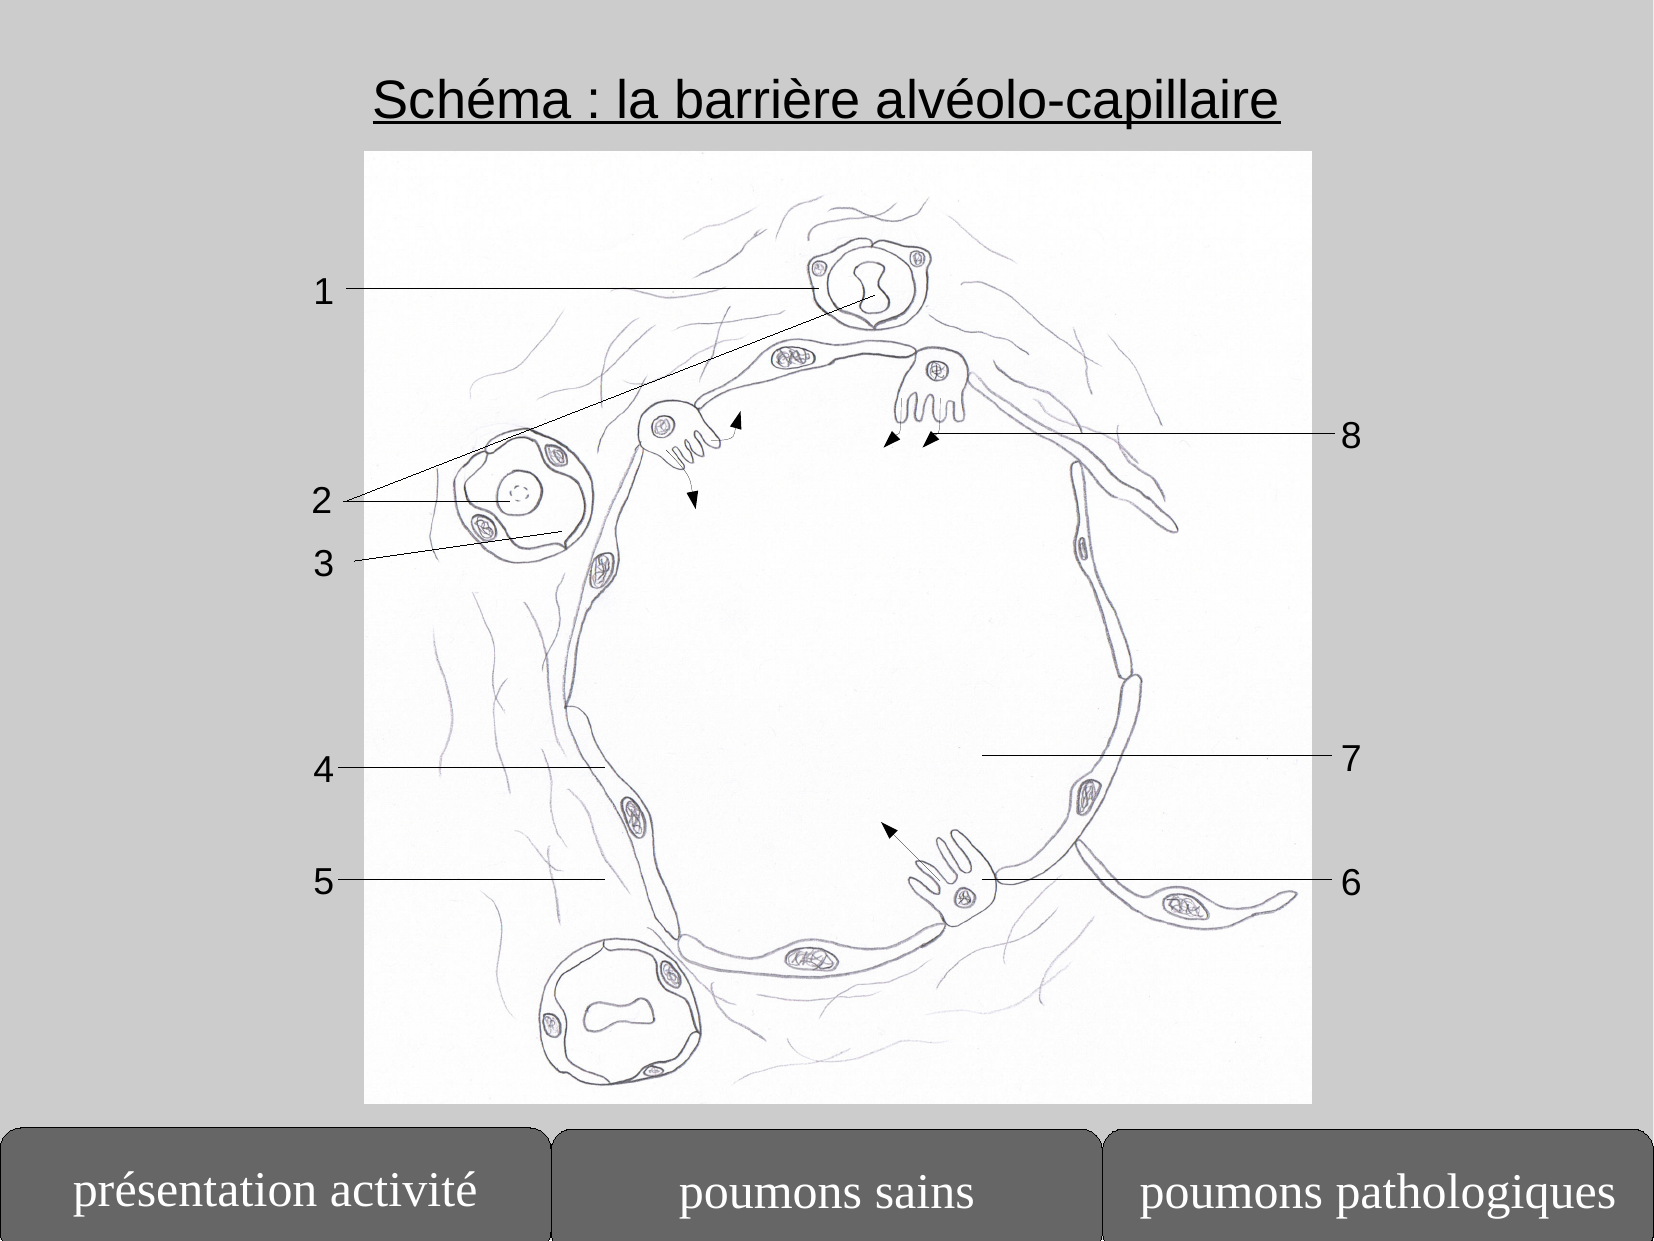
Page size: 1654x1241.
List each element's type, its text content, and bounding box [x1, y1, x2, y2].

text_box 5 [294, 853, 354, 911]
title Schéma : la barrière alvéolo-capillaire [82, 3, 1571, 197]
text_box 2 [277, 472, 367, 530]
text_box 4 [294, 741, 354, 799]
text_box 6 [1321, 853, 1381, 911]
picture [364, 151, 1312, 1104]
text_box 1 [294, 263, 354, 321]
text_box 8 [1321, 407, 1381, 465]
text_box 3 [294, 534, 354, 592]
text_box 7 [1321, 729, 1381, 787]
